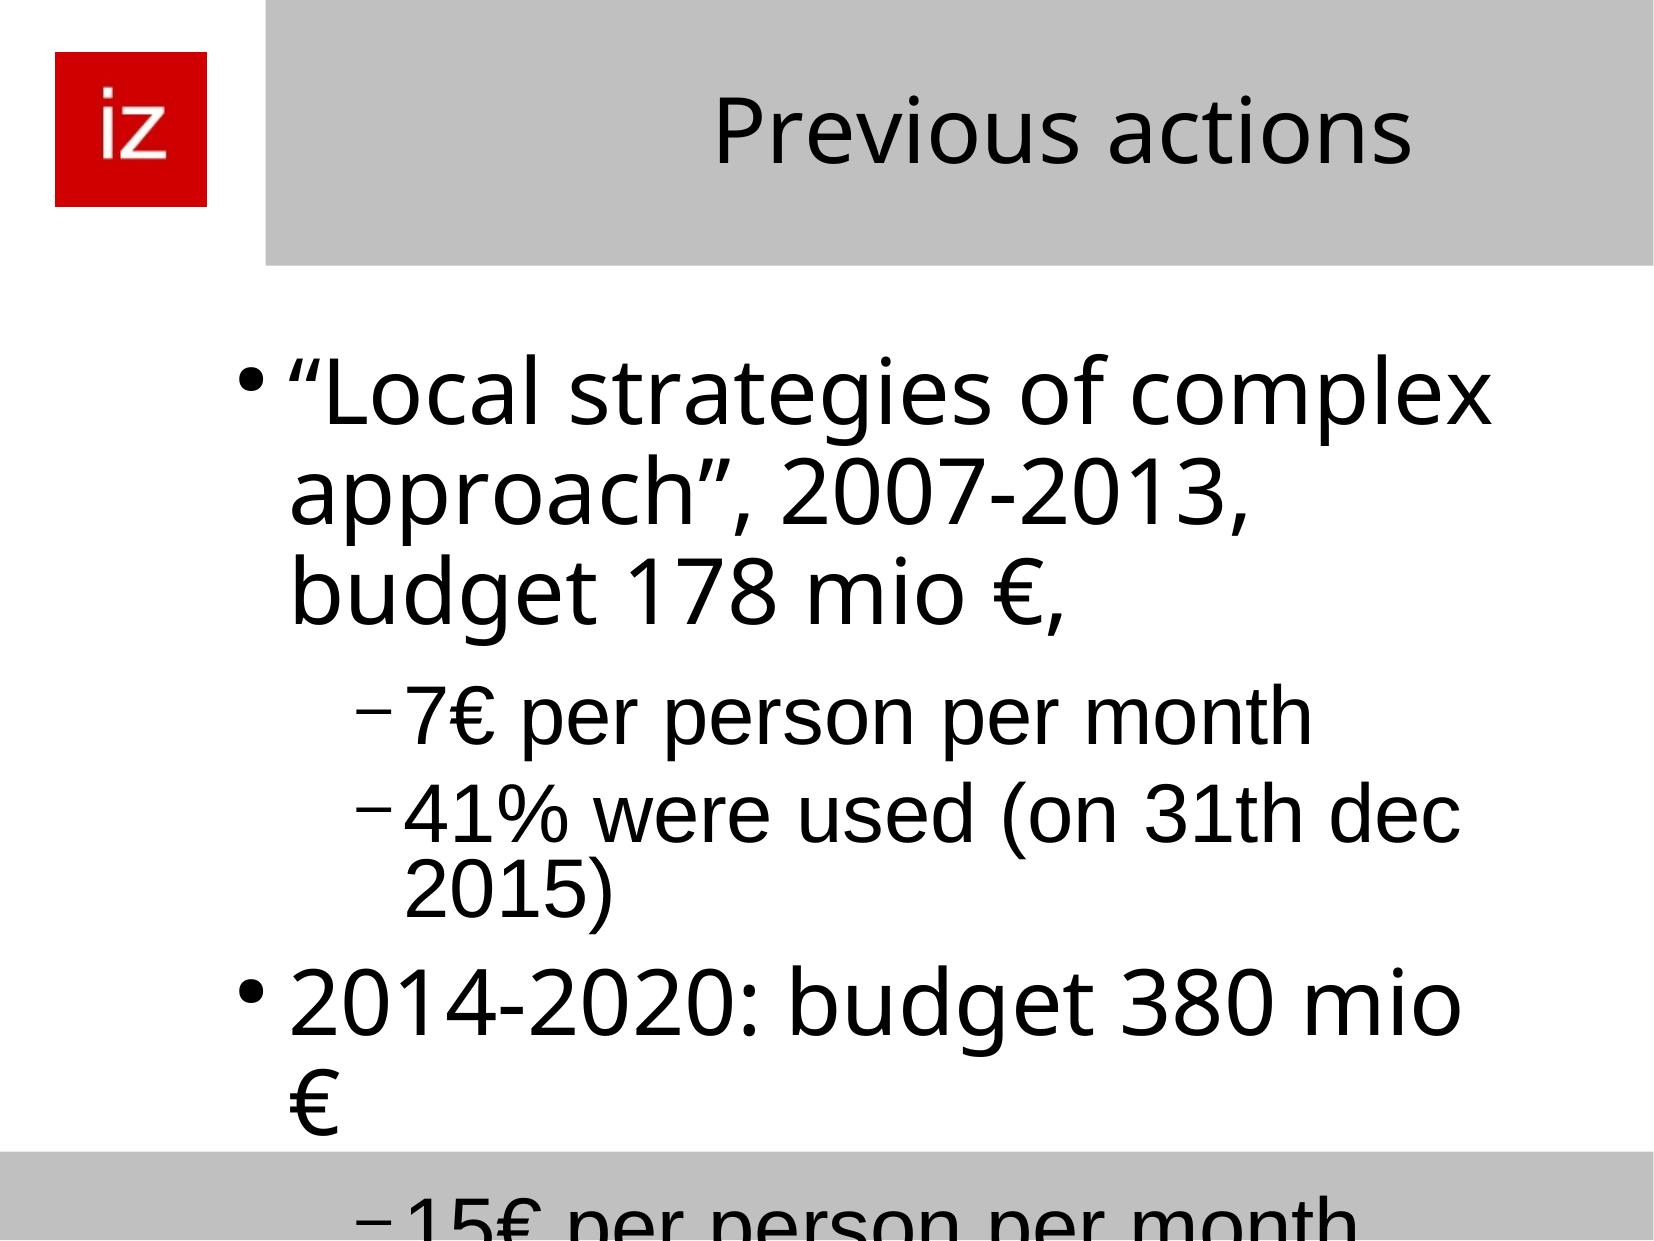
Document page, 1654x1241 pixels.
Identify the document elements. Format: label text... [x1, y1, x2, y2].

picture [55, 52, 207, 207]
title Previous actions [561, 29, 1565, 237]
list “Local strategies of complex approach”, 2007-2013, budget 178 mio €, 7€ per person per month 41% were used (on 31th dec 2015) 2014-2020: budget 380 mio € 15€ per person per month [121, 344, 1533, 1126]
